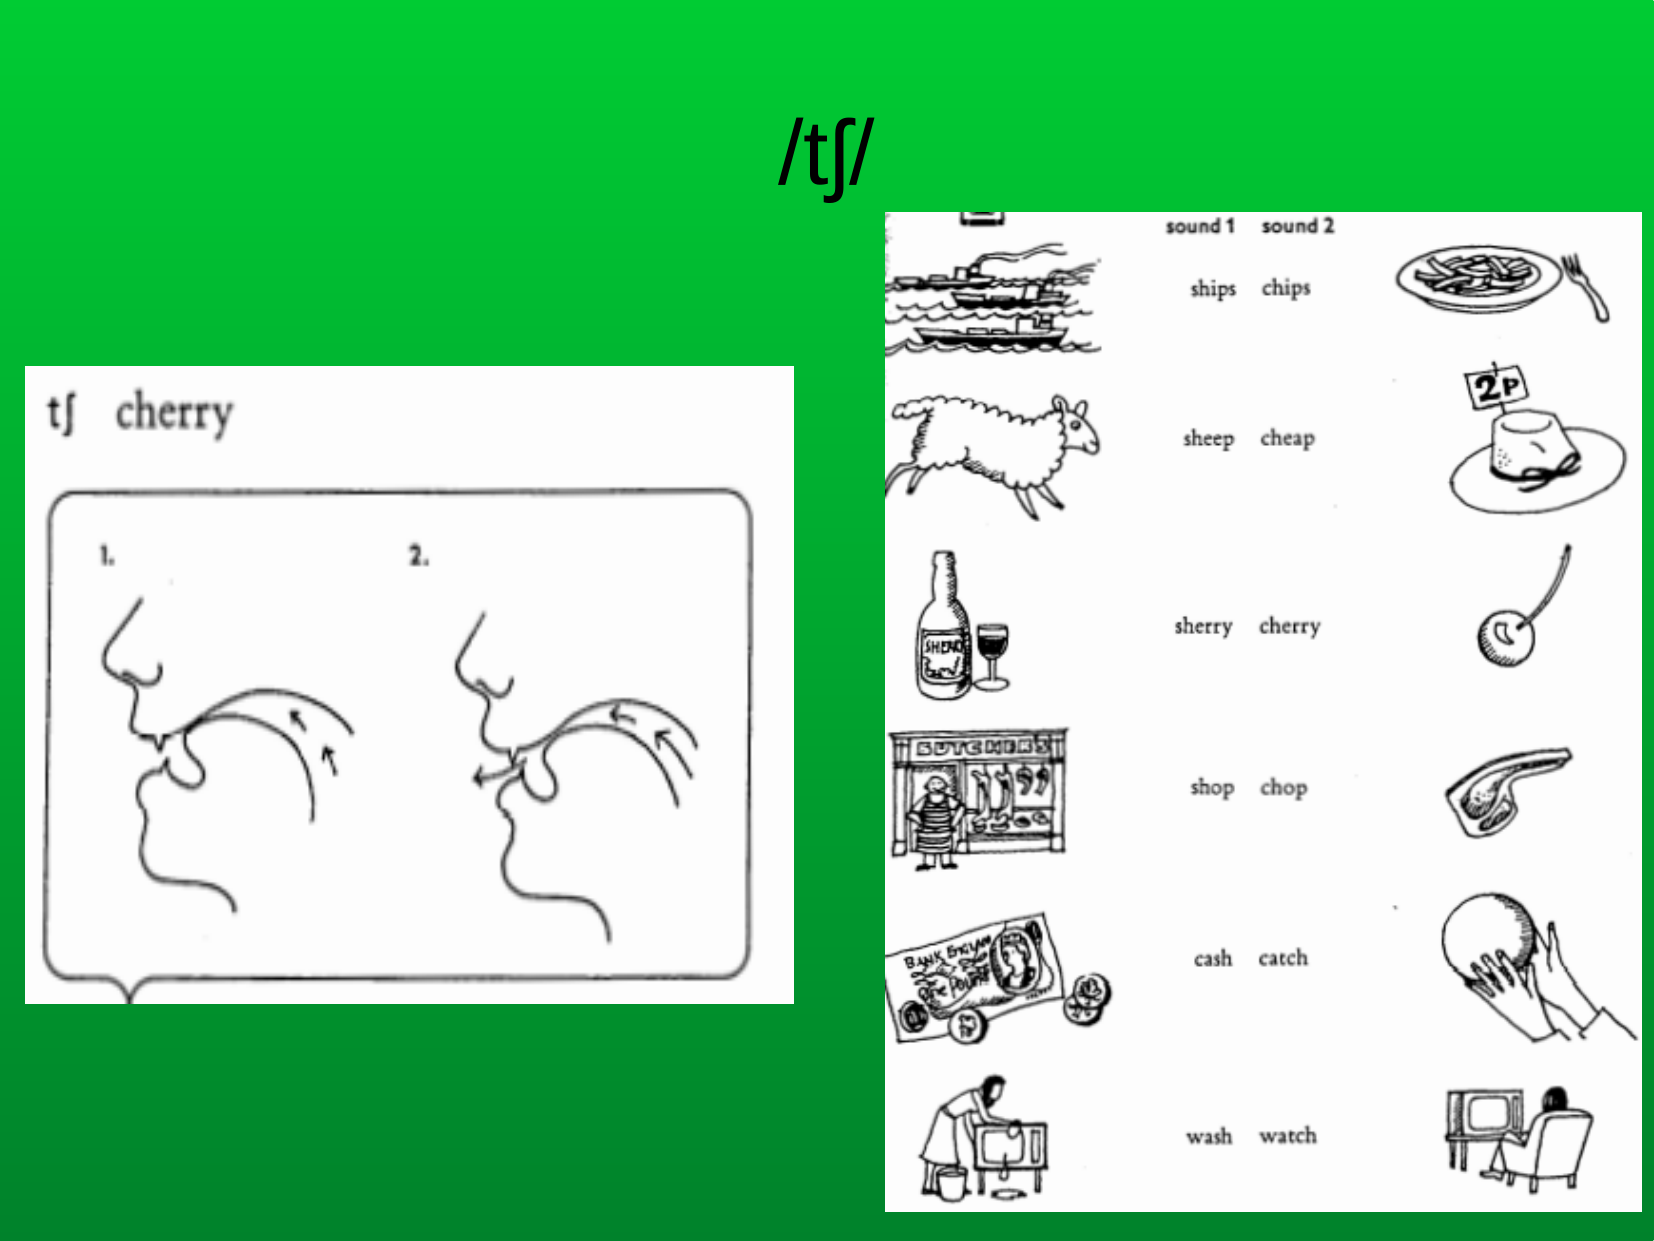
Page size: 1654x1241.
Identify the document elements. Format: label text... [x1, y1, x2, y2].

title /tʃ/ [82, 49, 1571, 257]
picture [885, 212, 1642, 1212]
picture [25, 366, 794, 1004]
